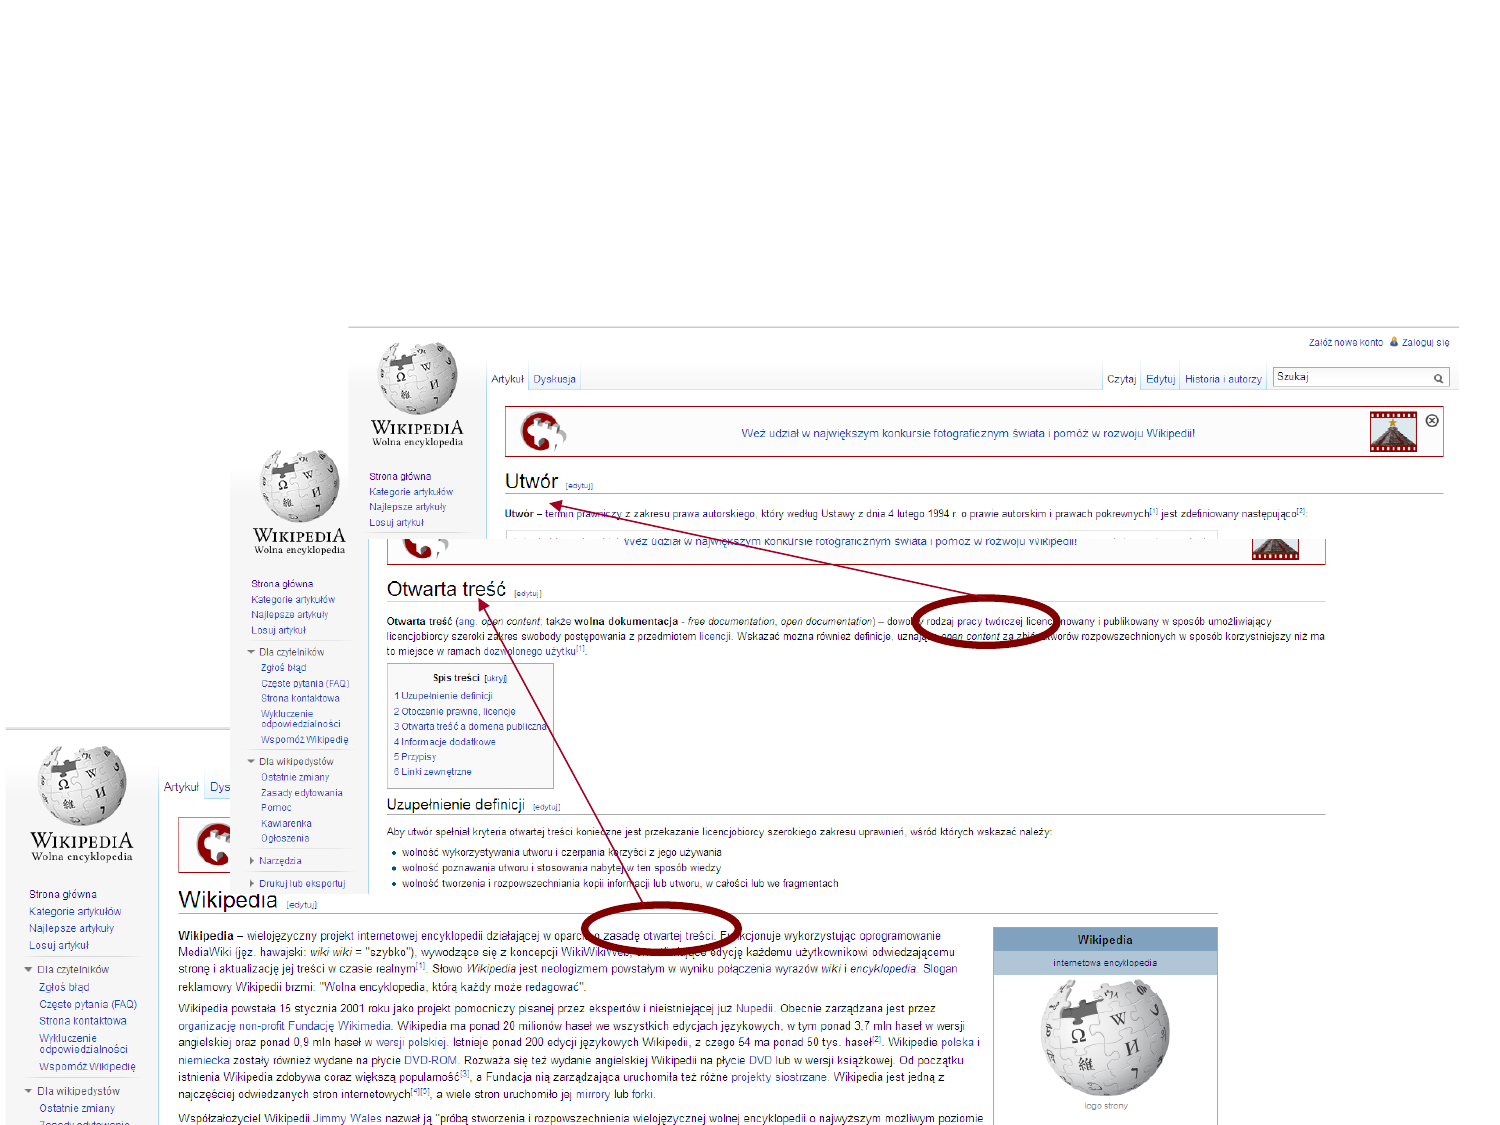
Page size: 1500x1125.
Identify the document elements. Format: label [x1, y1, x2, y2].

picture [5, 326, 1459, 1125]
